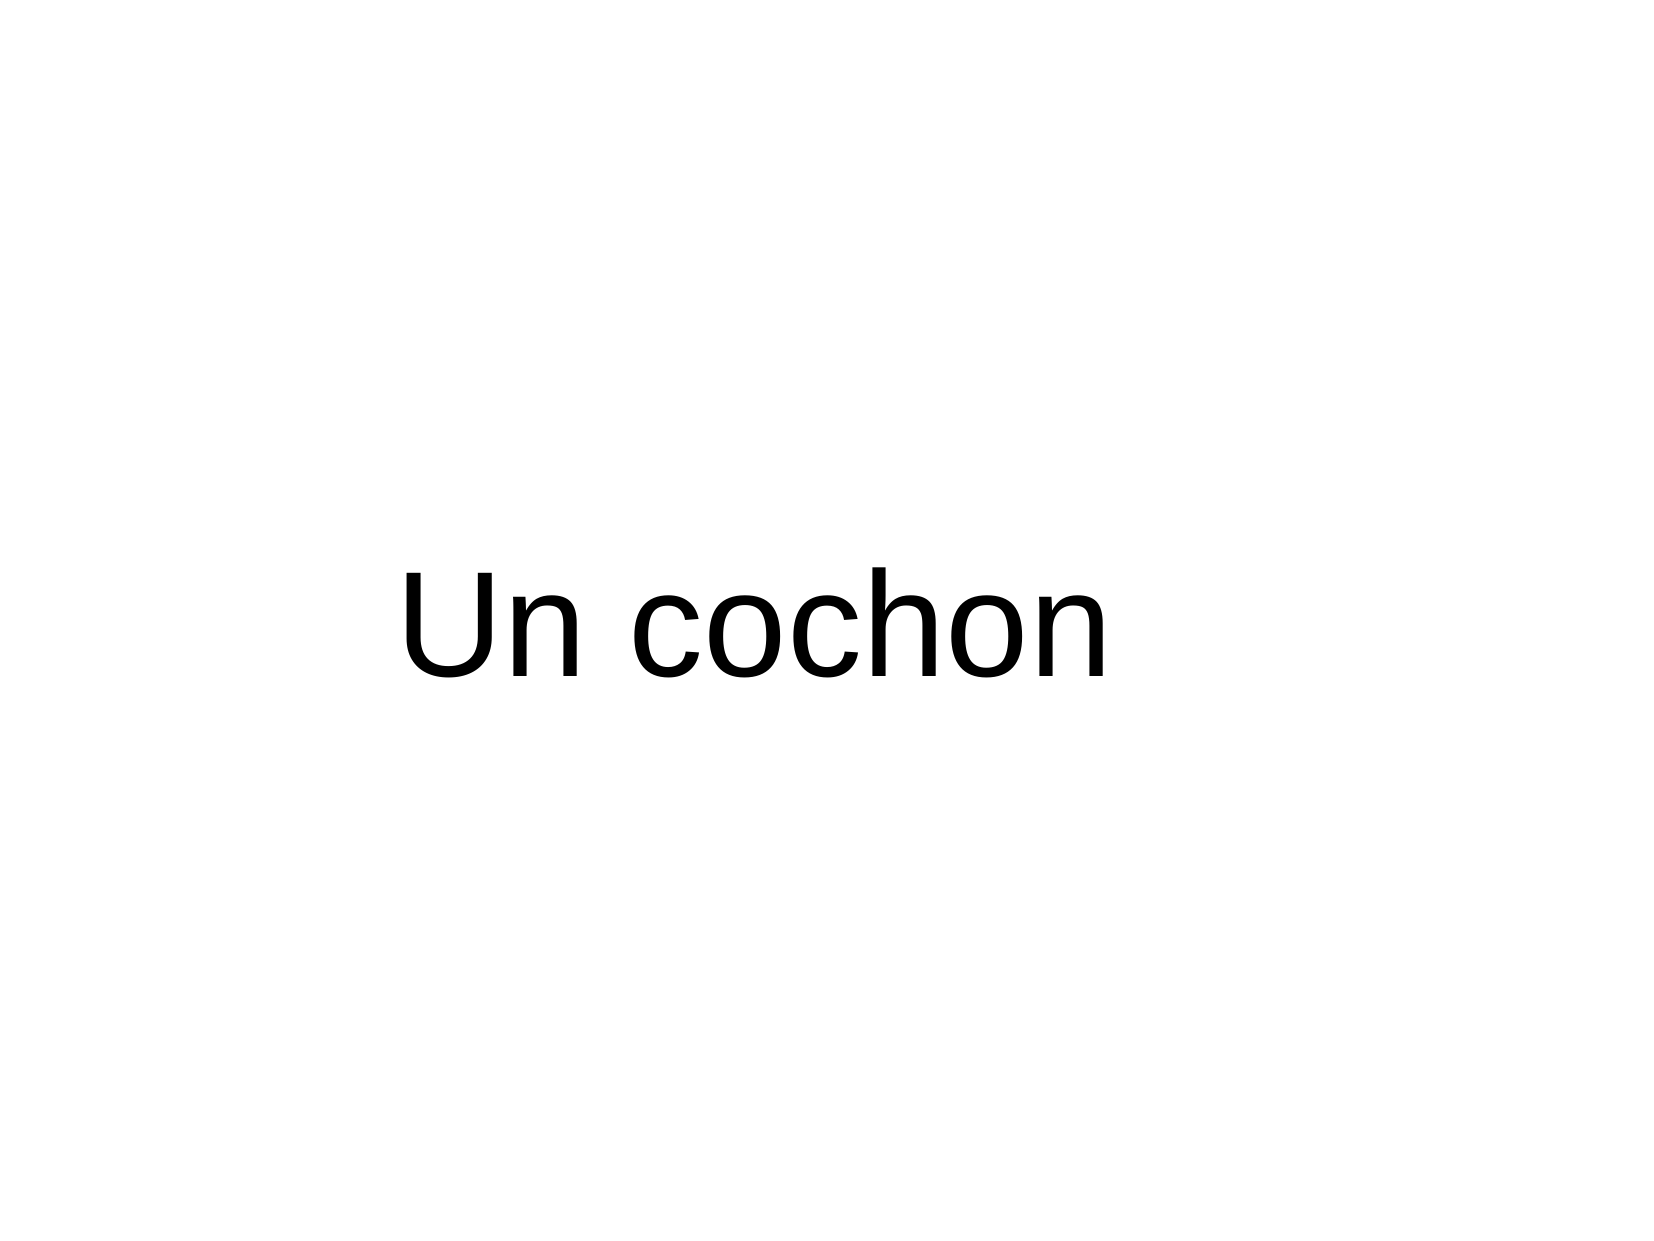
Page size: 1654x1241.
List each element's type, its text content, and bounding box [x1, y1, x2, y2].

text_box Un cochon [380, 533, 1279, 717]
